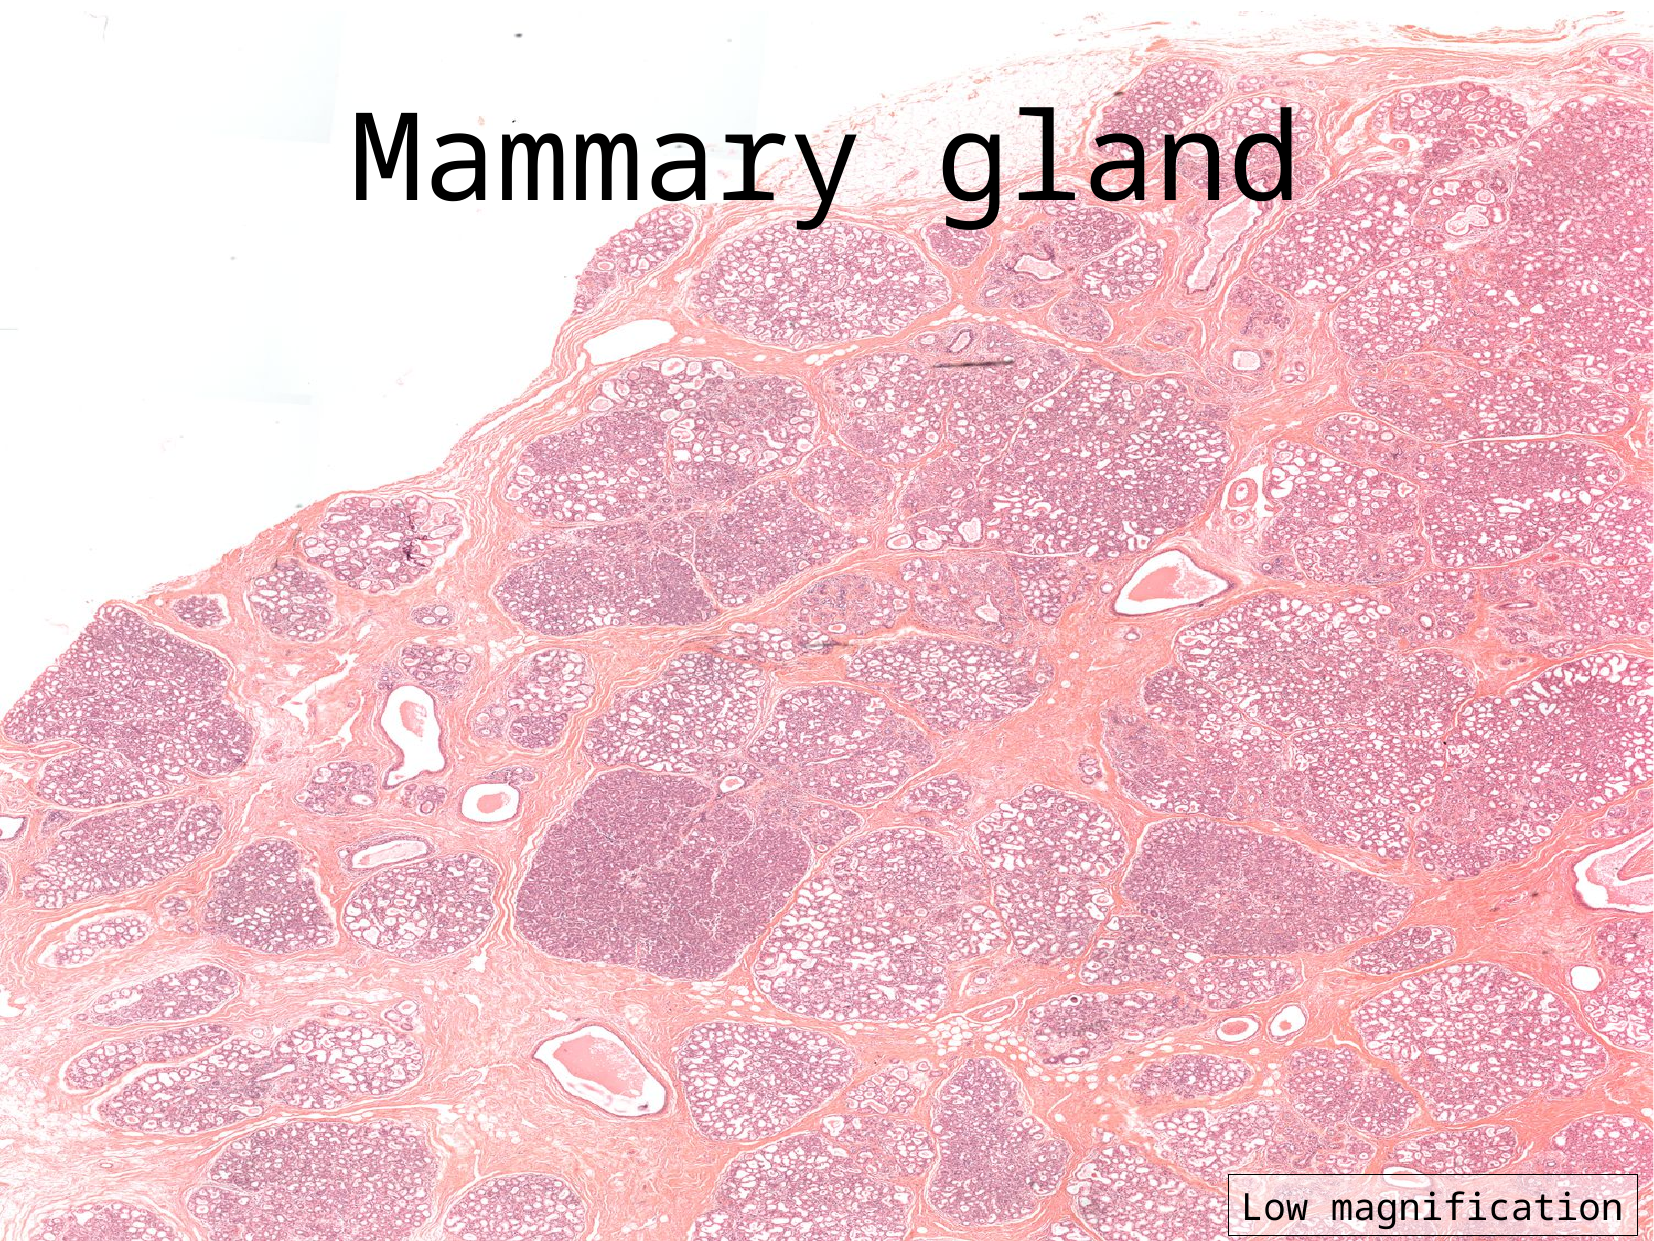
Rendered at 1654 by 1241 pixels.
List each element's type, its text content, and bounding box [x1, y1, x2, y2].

title Mammary gland [82, 49, 1571, 257]
picture [0, 11, 1654, 1241]
text_box Low magnification [1228, 1174, 1638, 1223]
